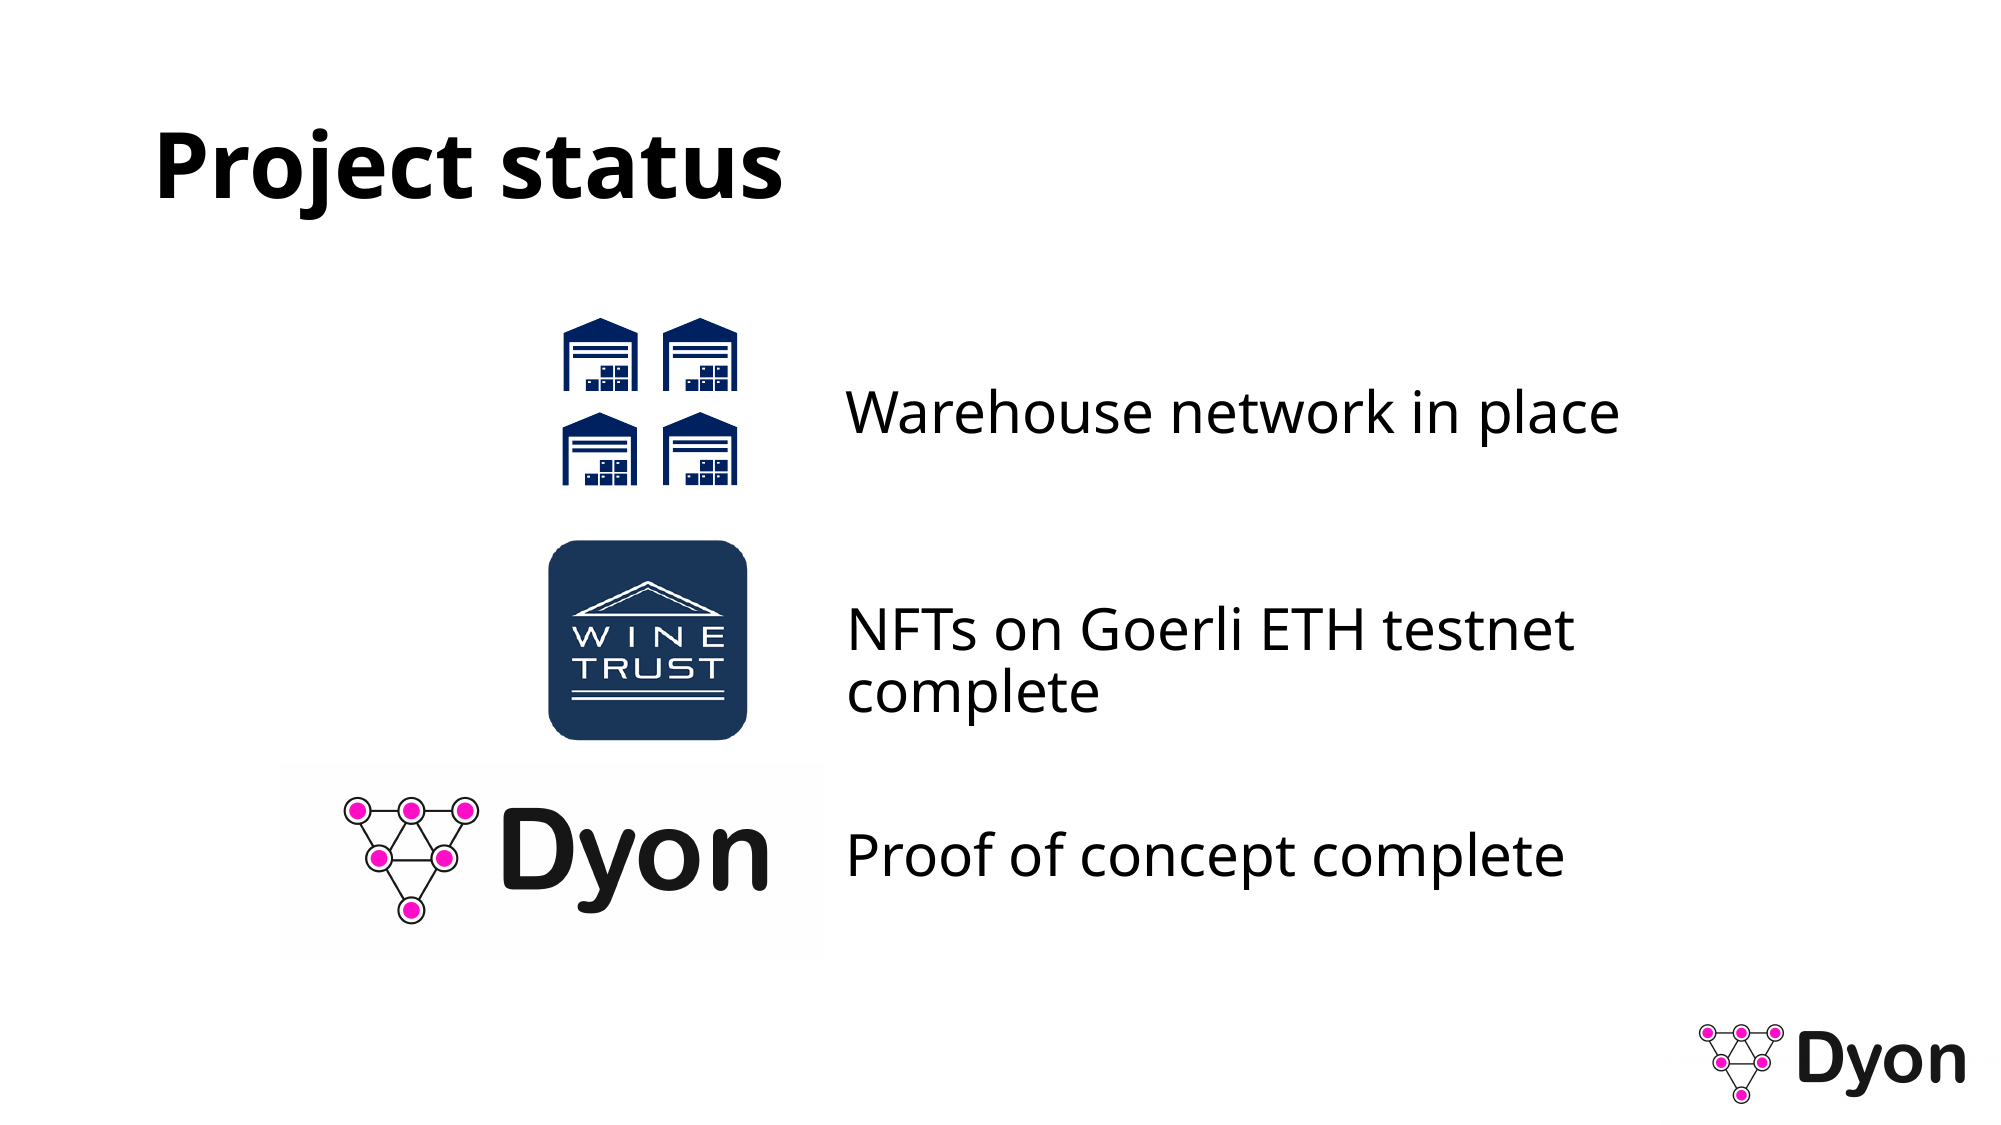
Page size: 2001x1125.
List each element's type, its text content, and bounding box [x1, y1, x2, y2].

text_box NFTs on Goerli ETH testnet complete [831, 592, 1834, 689]
picture [532, 525, 763, 756]
picture [652, 306, 748, 496]
picture [552, 306, 648, 496]
title Project status [137, 59, 1863, 278]
text_box Warehouse network in place [830, 375, 1646, 473]
text_box Proof of concept complete [830, 818, 1820, 972]
picture [280, 763, 825, 958]
picture [1659, 1003, 2000, 1125]
